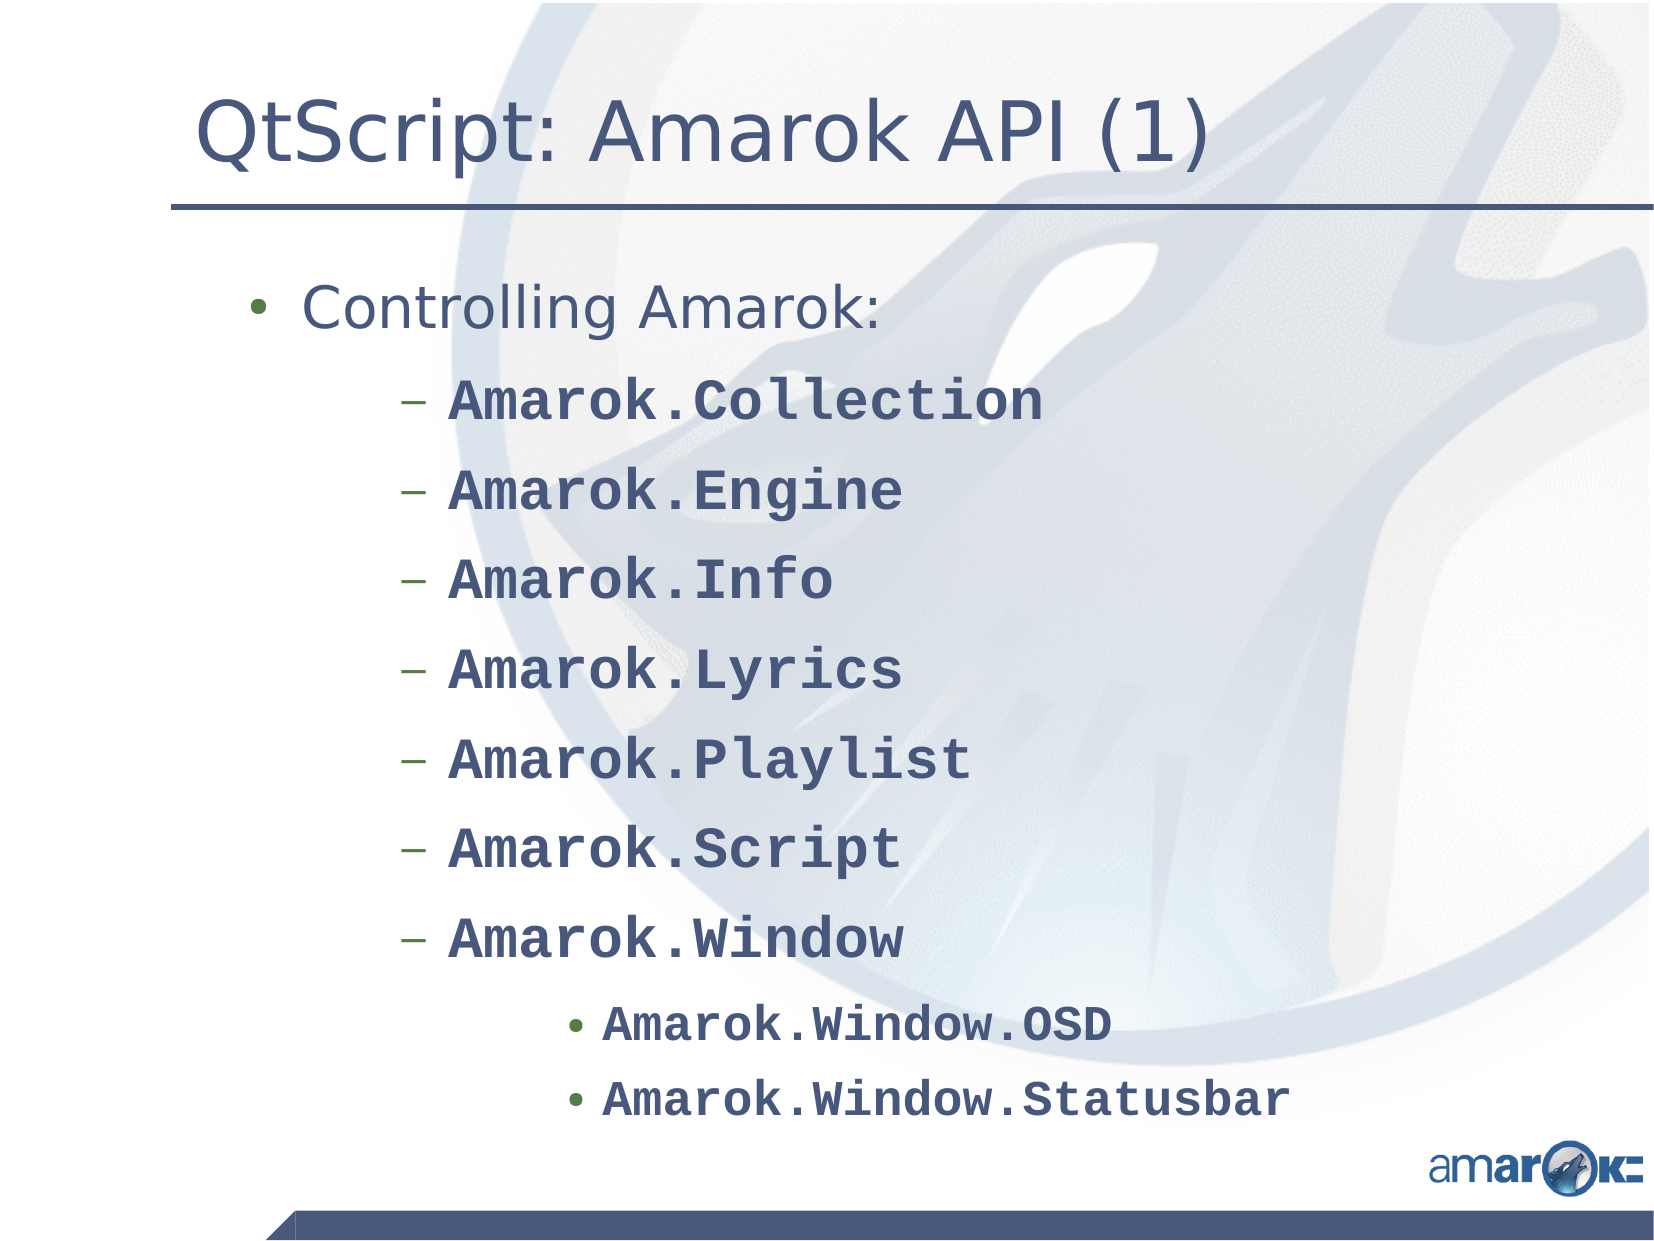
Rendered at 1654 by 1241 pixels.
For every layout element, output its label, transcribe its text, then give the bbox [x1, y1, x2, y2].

list Controlling Amarok: Amarok.Collection Amarok.Engine Amarok.Info Amarok.Lyrics Amarok.Playlist Amarok.Script Amarok.Window Amarok.Window.OSD Amarok.Window.Statusbar [212, 274, 1530, 1220]
title QtScript: Amarok API (1) [194, 29, 1530, 237]
picture [1530, 1127, 1652, 1210]
